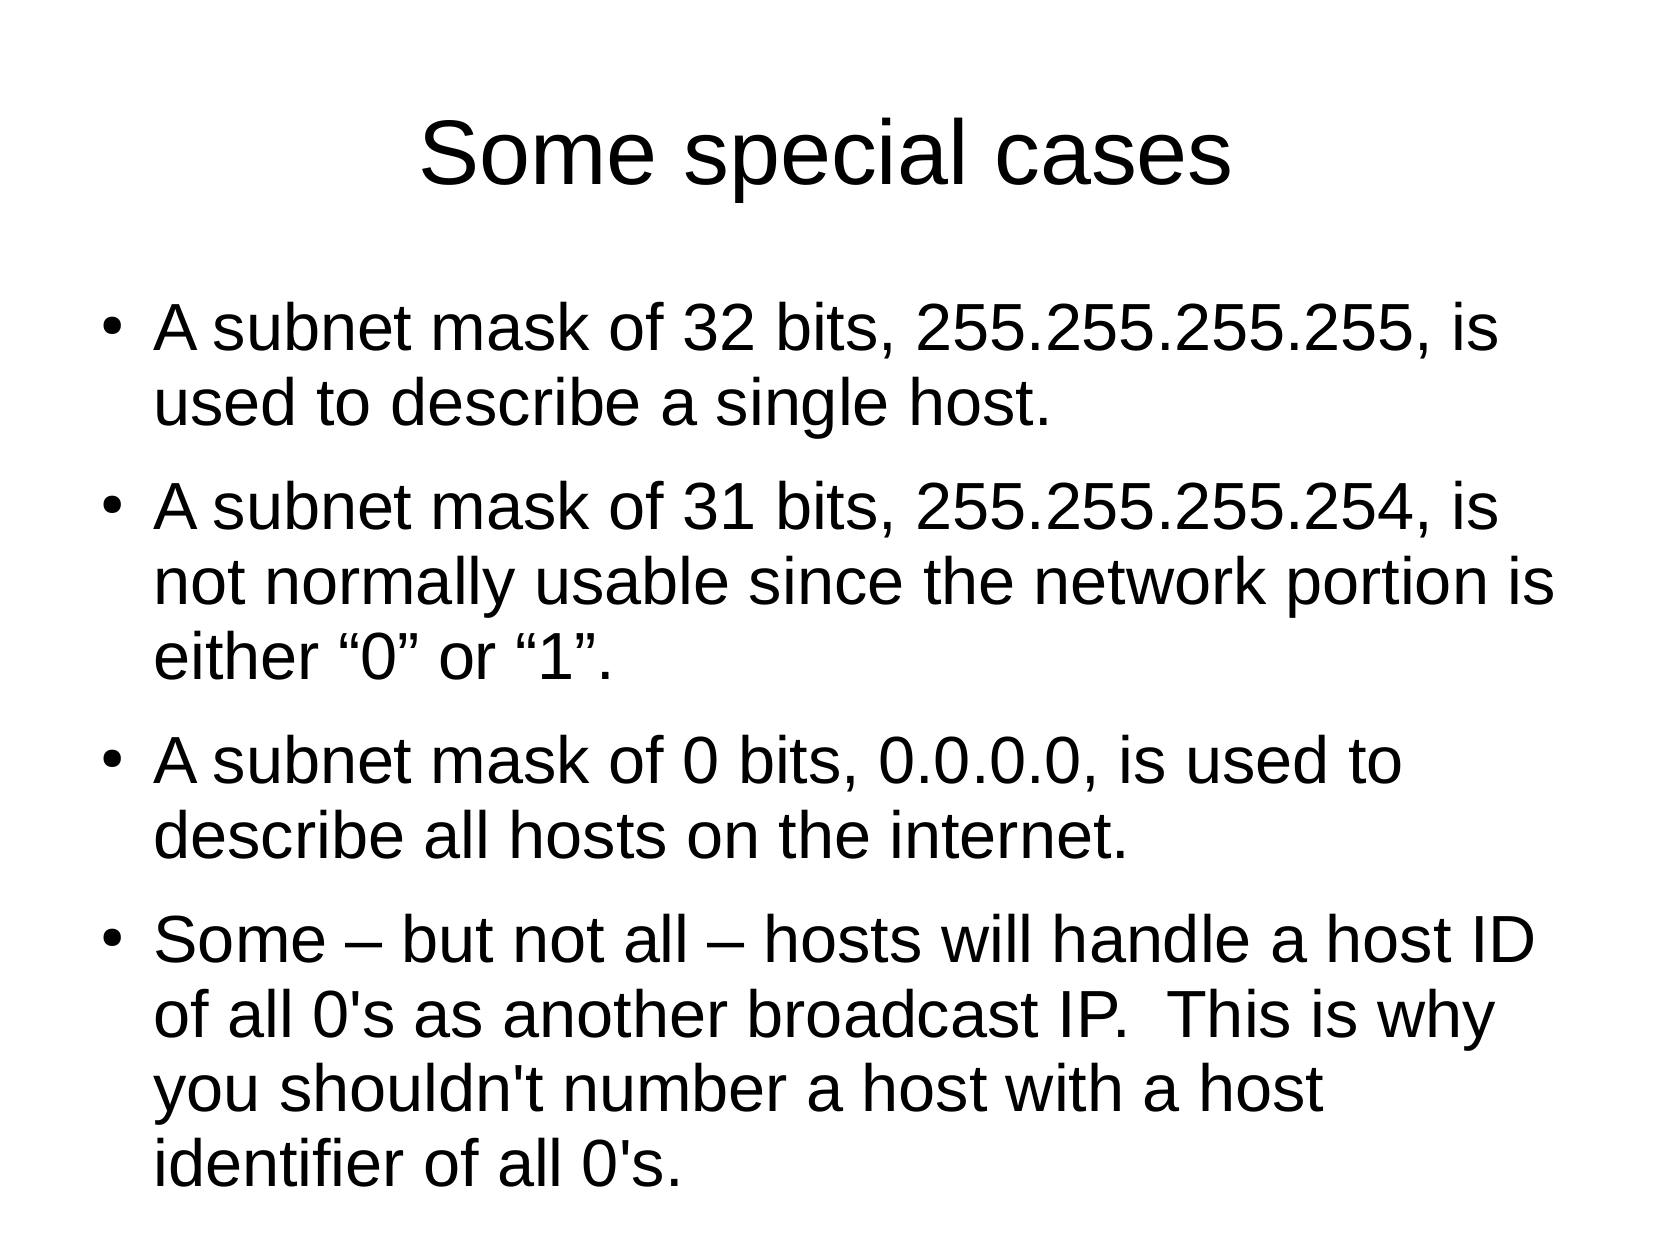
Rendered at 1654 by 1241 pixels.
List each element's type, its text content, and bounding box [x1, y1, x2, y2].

title Some special cases [82, 49, 1571, 257]
list A subnet mask of 32 bits, 255.255.255.255, is used to describe a single host. A subnet mask of 31 bits, 255.255.255.254, is not normally usable since the network portion is either “0” or “1”. A subnet mask of 0 bits, 0.0.0.0, is used to describe all hosts on the internet. Some – but not all – hosts will handle a host ID of all 0's as another broadcast IP. This is why you shouldn't number a host with a host identifier of all 0's. [82, 290, 1571, 1202]
